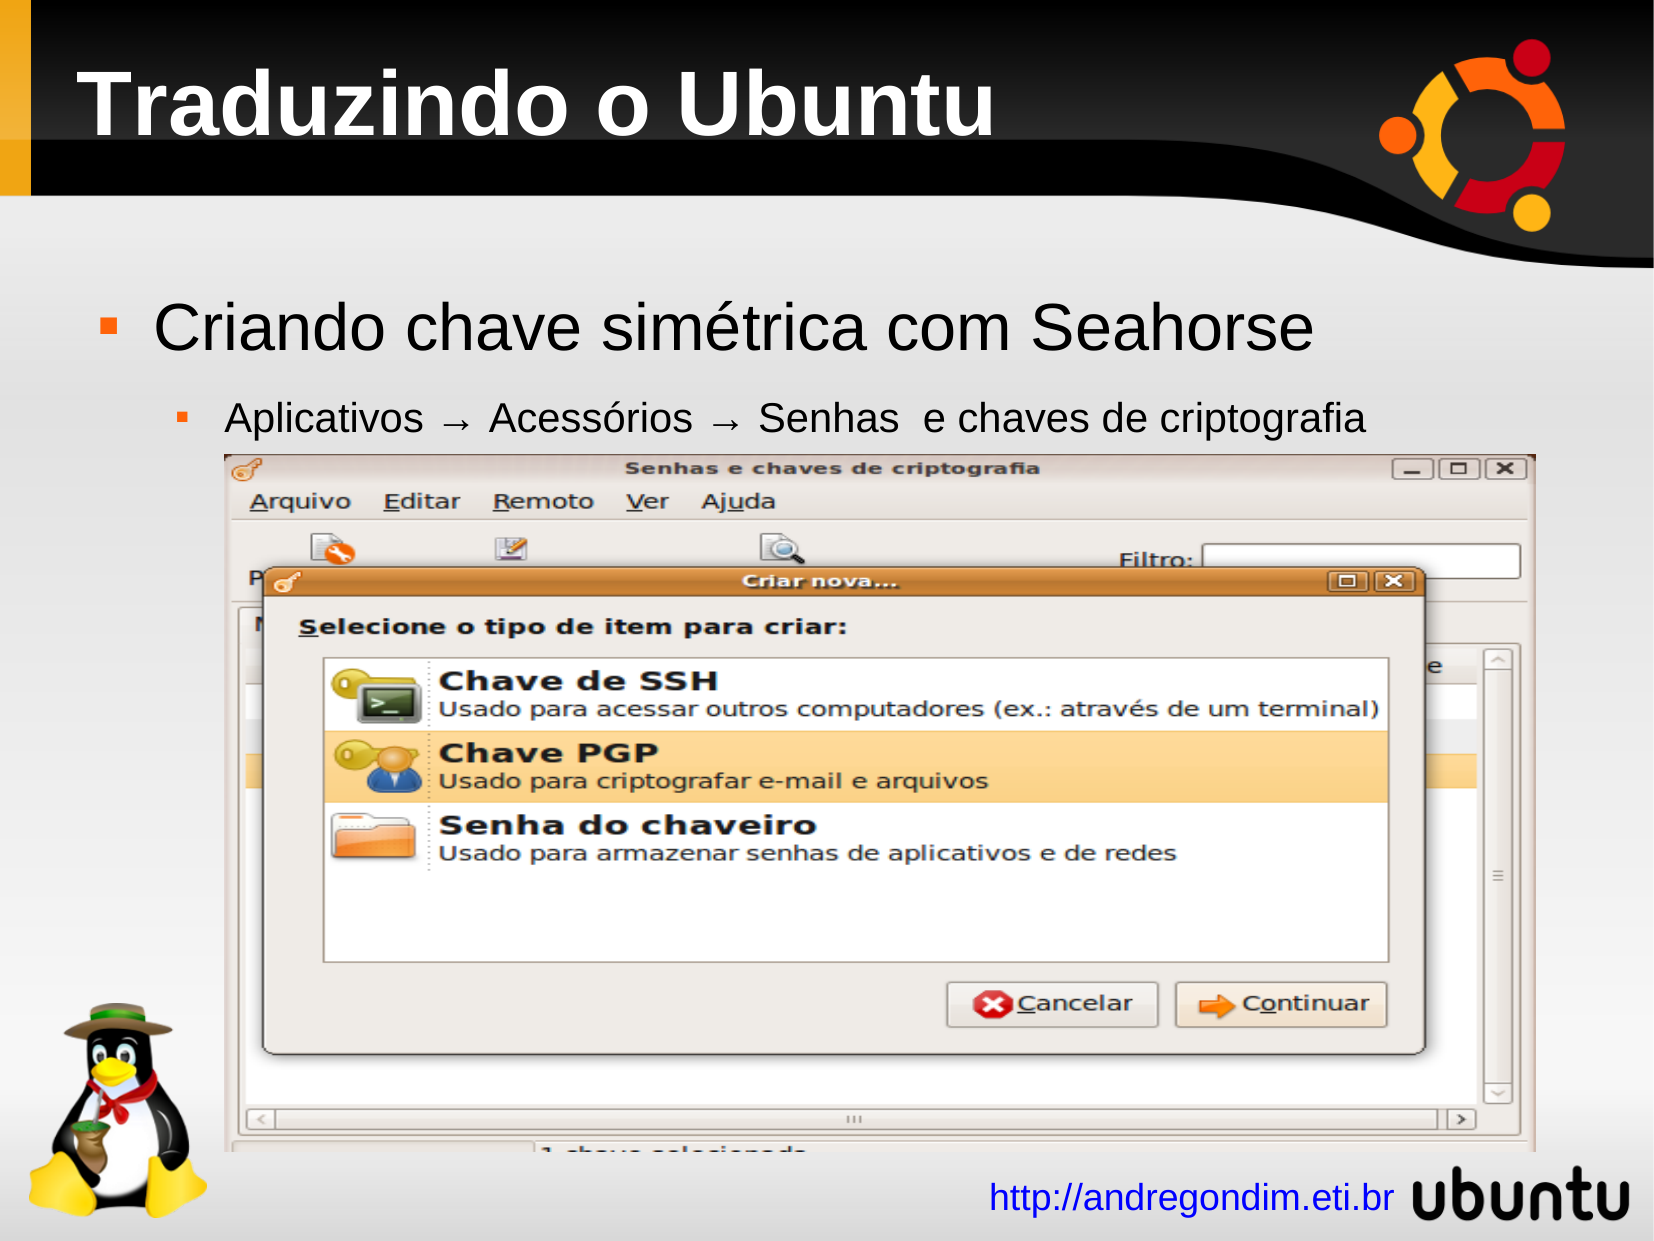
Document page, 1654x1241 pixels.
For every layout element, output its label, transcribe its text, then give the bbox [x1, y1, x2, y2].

list Criando chave simétrica com Seahorse Aplicativos → Acessórios → Senhas e chaves de criptografia [82, 290, 1571, 1094]
title Traduzindo o Ubuntu [76, 7, 1565, 200]
picture [0, 0, 1654, 1241]
